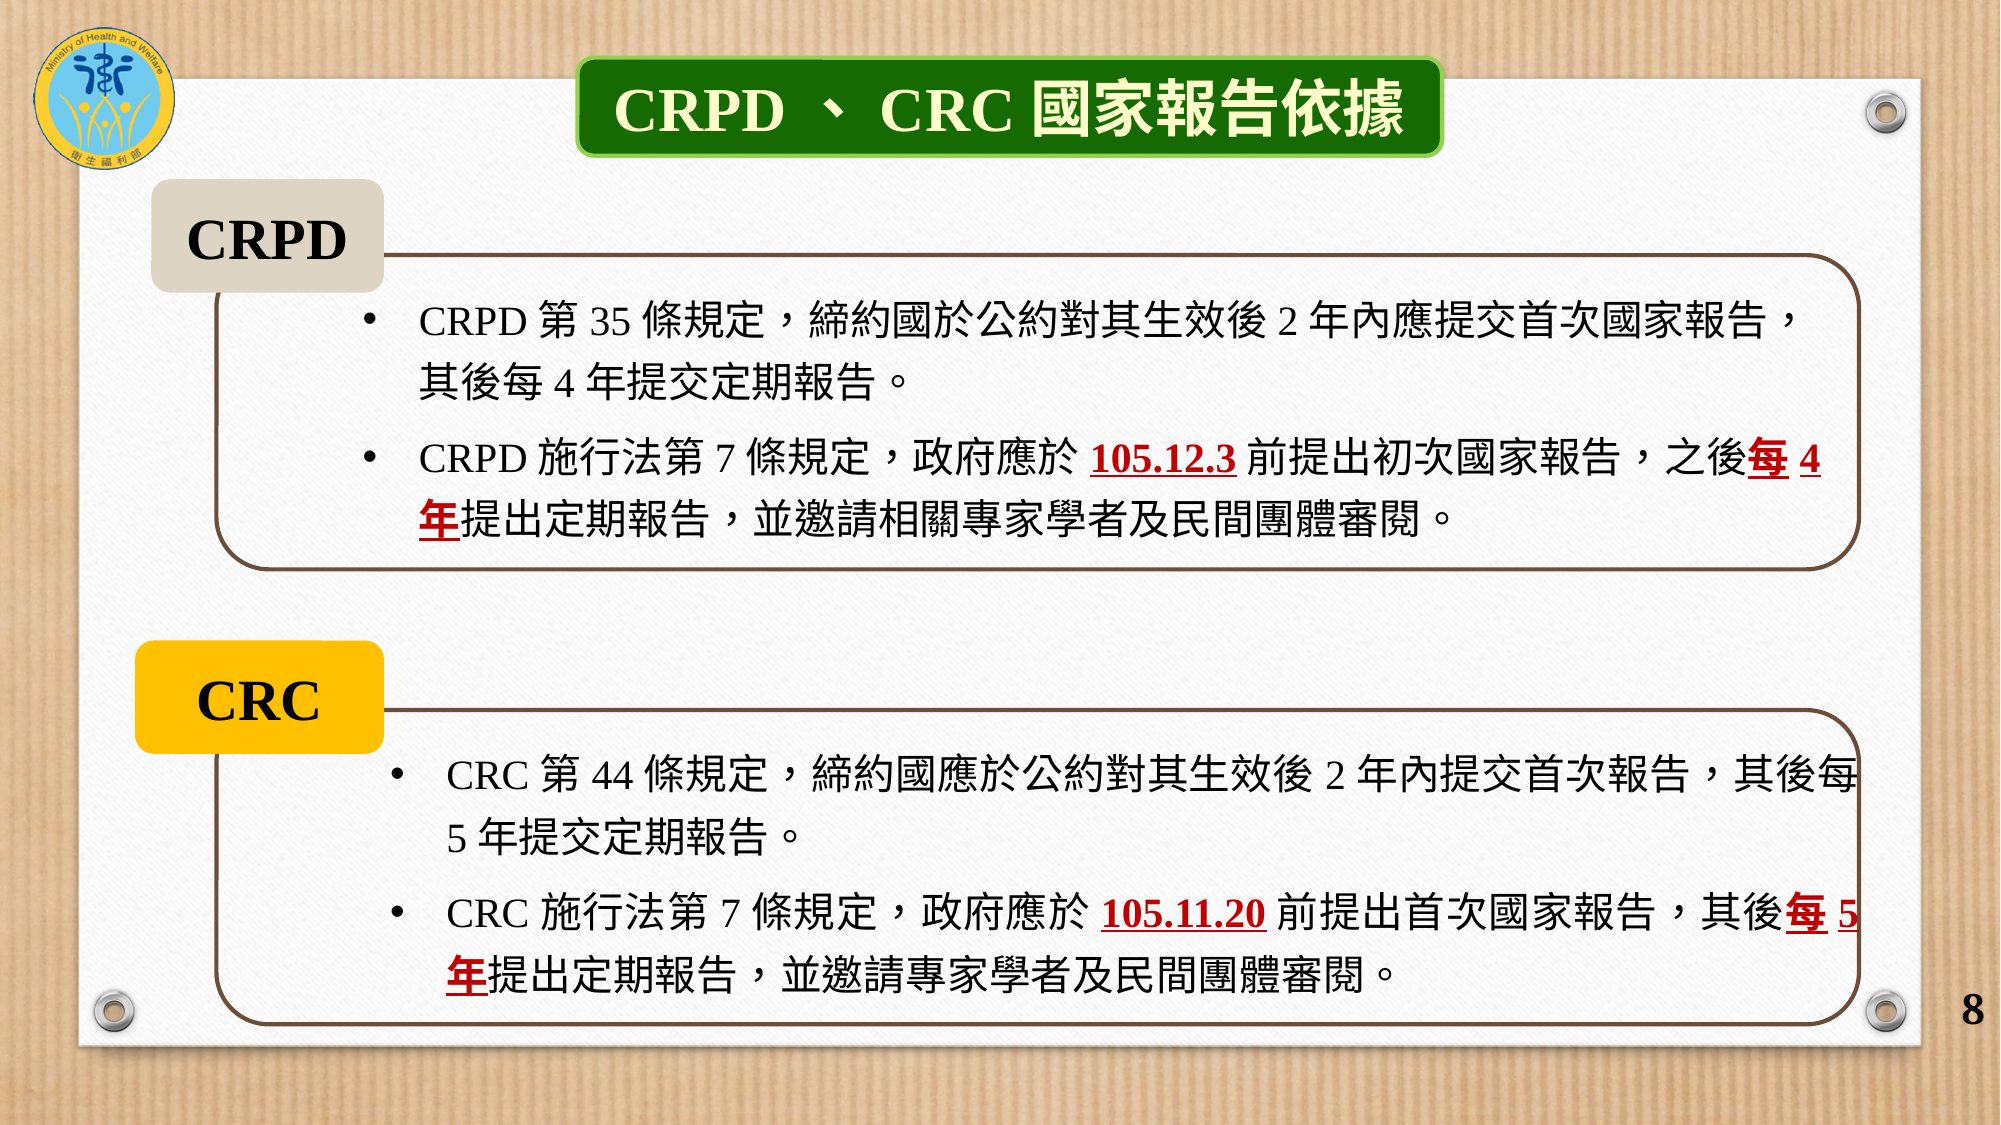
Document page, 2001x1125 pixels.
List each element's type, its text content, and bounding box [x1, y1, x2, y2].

text_box CRPD [151, 179, 384, 293]
text_box CRPD第35條規定，締約國於公約對其生效後2年內應提交首次國家報告，其後每4年提交定期報告。 CRPD施行法第7條規定，政府應於105.12.3前提出初次國家報告，之後每4年提出定期報告，並邀請相關專家學者及民間團體審閱。 [216, 255, 1859, 570]
text_box CRPD、CRC國家報告依據 [577, 57, 1442, 156]
text_box CRC [135, 640, 385, 754]
text_box CRC第44條規定，締約國應於公約對其生效後2年內提交首次報告，其後每5年提交定期報告。 CRC施行法第7條規定，政府應於105.11.20前提出首次國家報告，其後每5年提出定期報告，並邀請專家學者及民間團體審閱。 [216, 710, 1859, 1025]
picture [0, 0, 2001, 1125]
slide_number <編號> [1910, 988, 2000, 1035]
